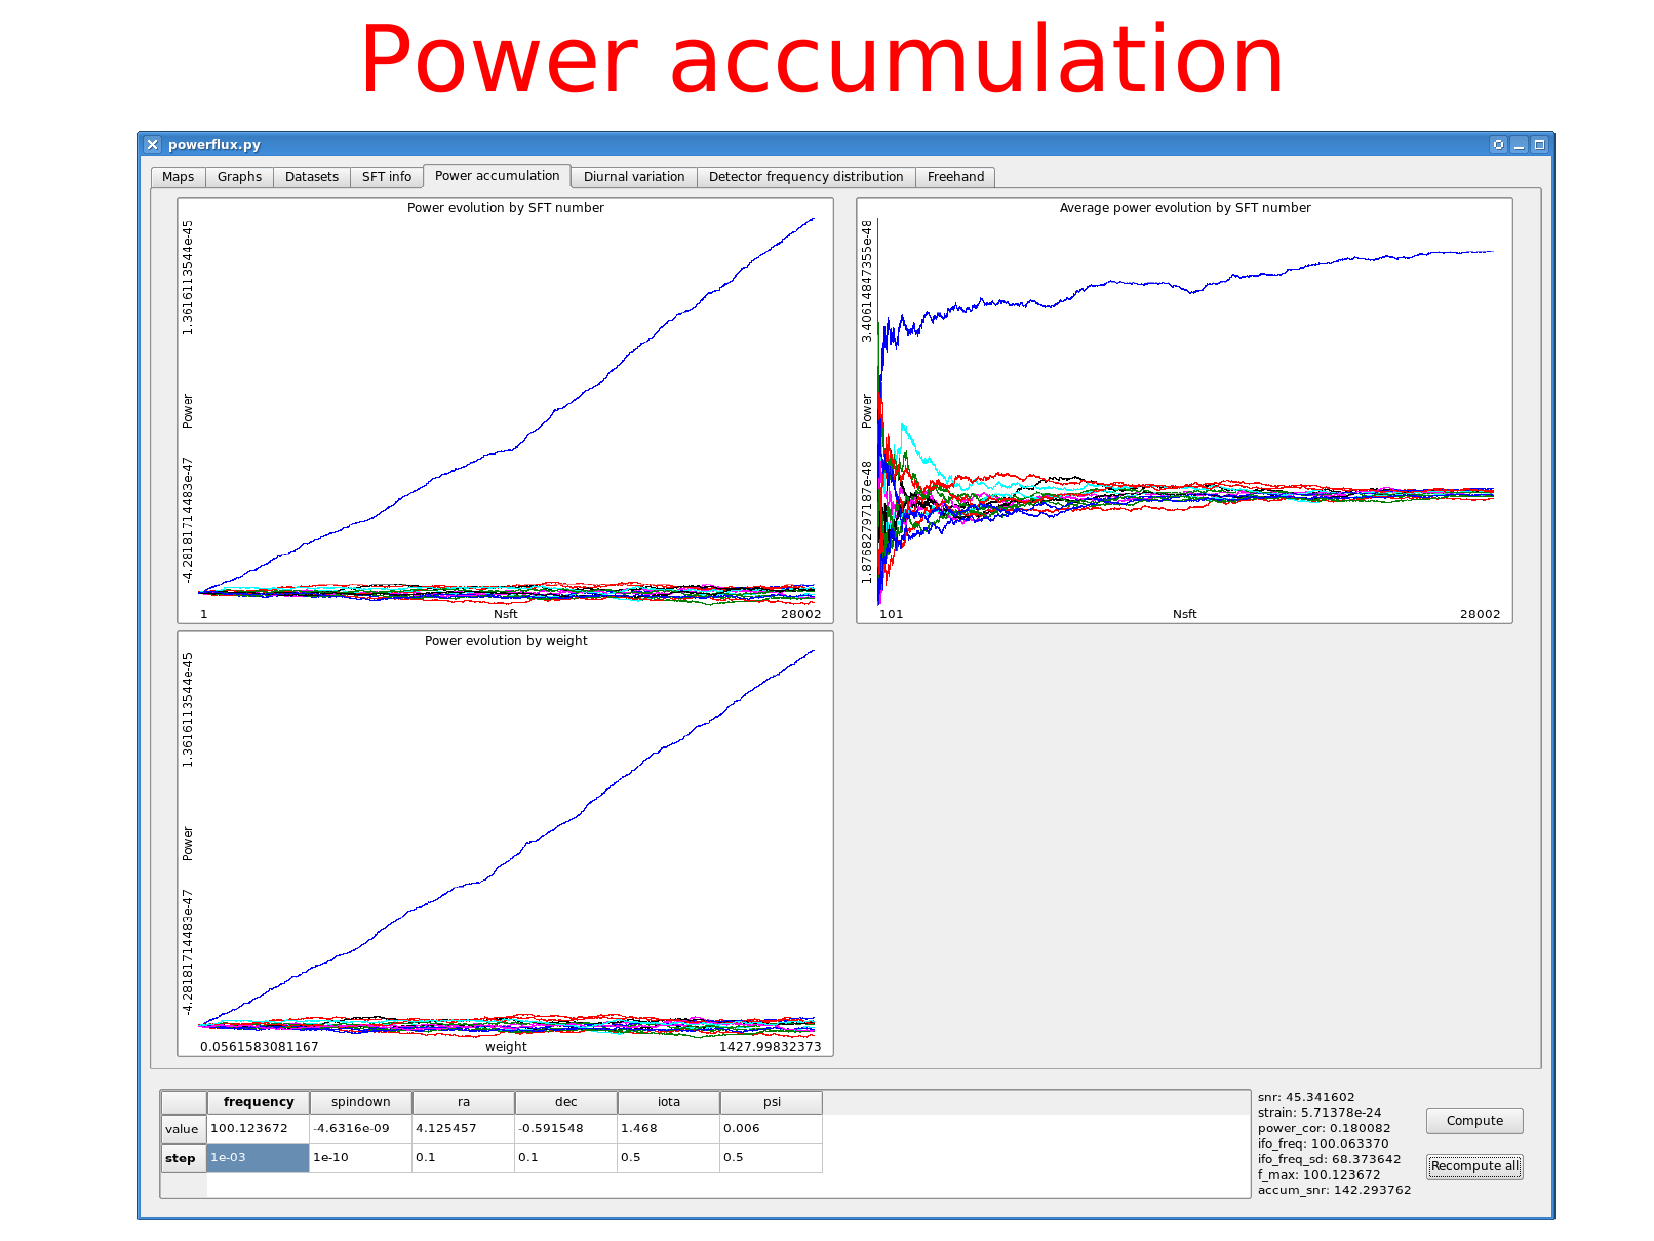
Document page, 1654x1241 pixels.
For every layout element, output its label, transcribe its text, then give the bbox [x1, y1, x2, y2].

title Power accumulation [79, 0, 1568, 157]
picture [137, 131, 1556, 1221]
